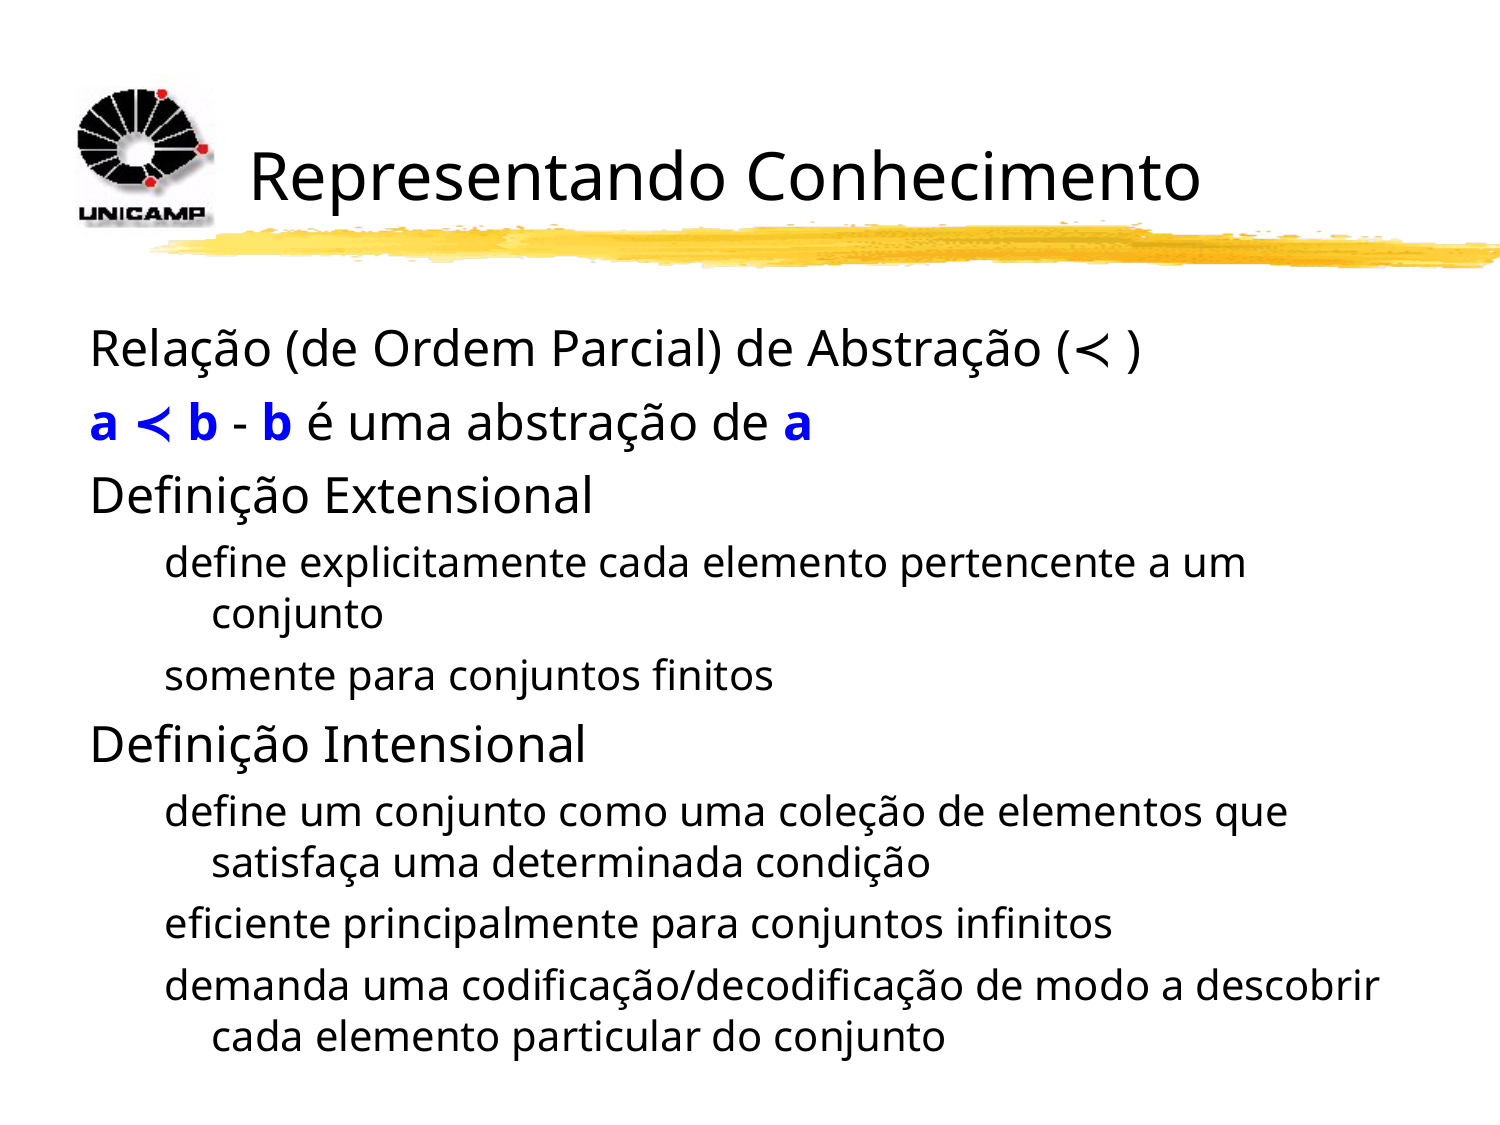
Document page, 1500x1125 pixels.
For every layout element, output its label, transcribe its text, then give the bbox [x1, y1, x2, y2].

list Relação (de Ordem Parcial) de Abstração (≺ ) a ≺ b - b é uma abstração de a Definição Extensional define explicitamente cada elemento pertencente a um conjunto somente para conjuntos finitos Definição Intensional define um conjunto como uma coleção de elementos que satisfaça uma determinada condição eficiente principalmente para conjuntos infinitos demanda uma codificação/decodificação de modo a descobrir cada elemento particular do conjunto [74, 309, 1417, 994]
title Representando Conhecimento [233, 37, 1434, 225]
picture [75, 74, 1500, 279]
